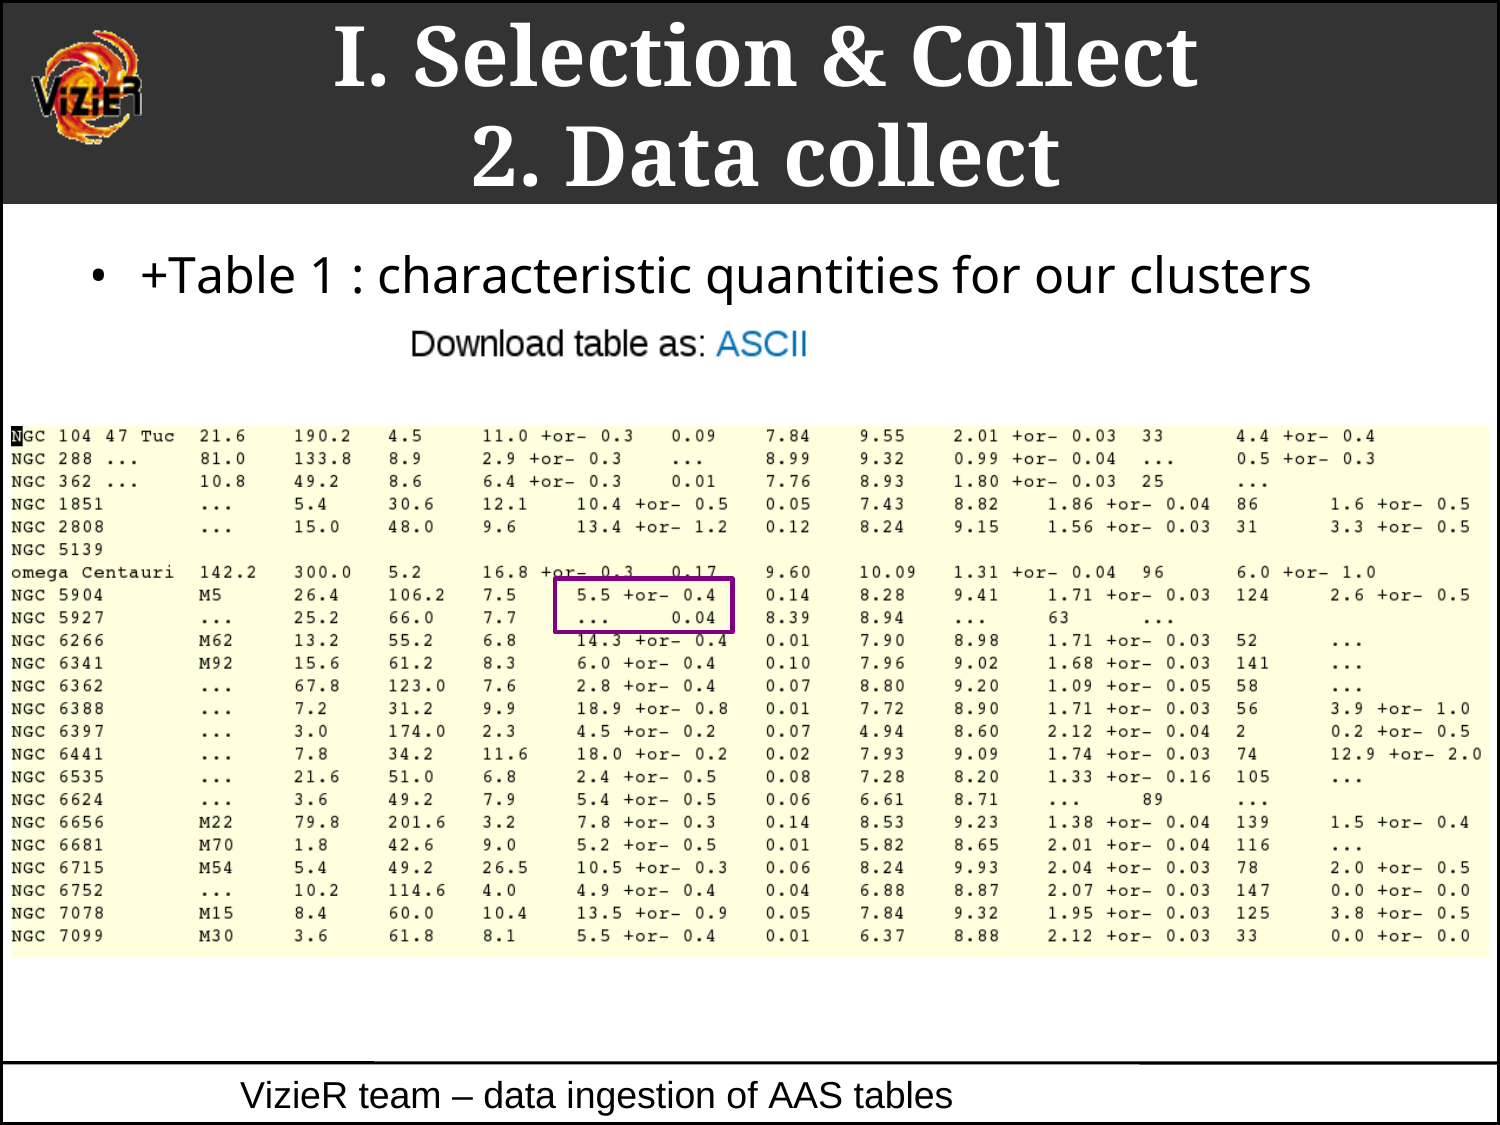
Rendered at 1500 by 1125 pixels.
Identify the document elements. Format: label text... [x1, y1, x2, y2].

title I. Selection & Collect 2. Data collect [118, 0, 1416, 211]
list +Table 1 : characteristic quantities for our clusters [74, 236, 1445, 426]
picture [11, 426, 1489, 957]
picture [408, 320, 812, 374]
picture [29, 29, 118, 148]
